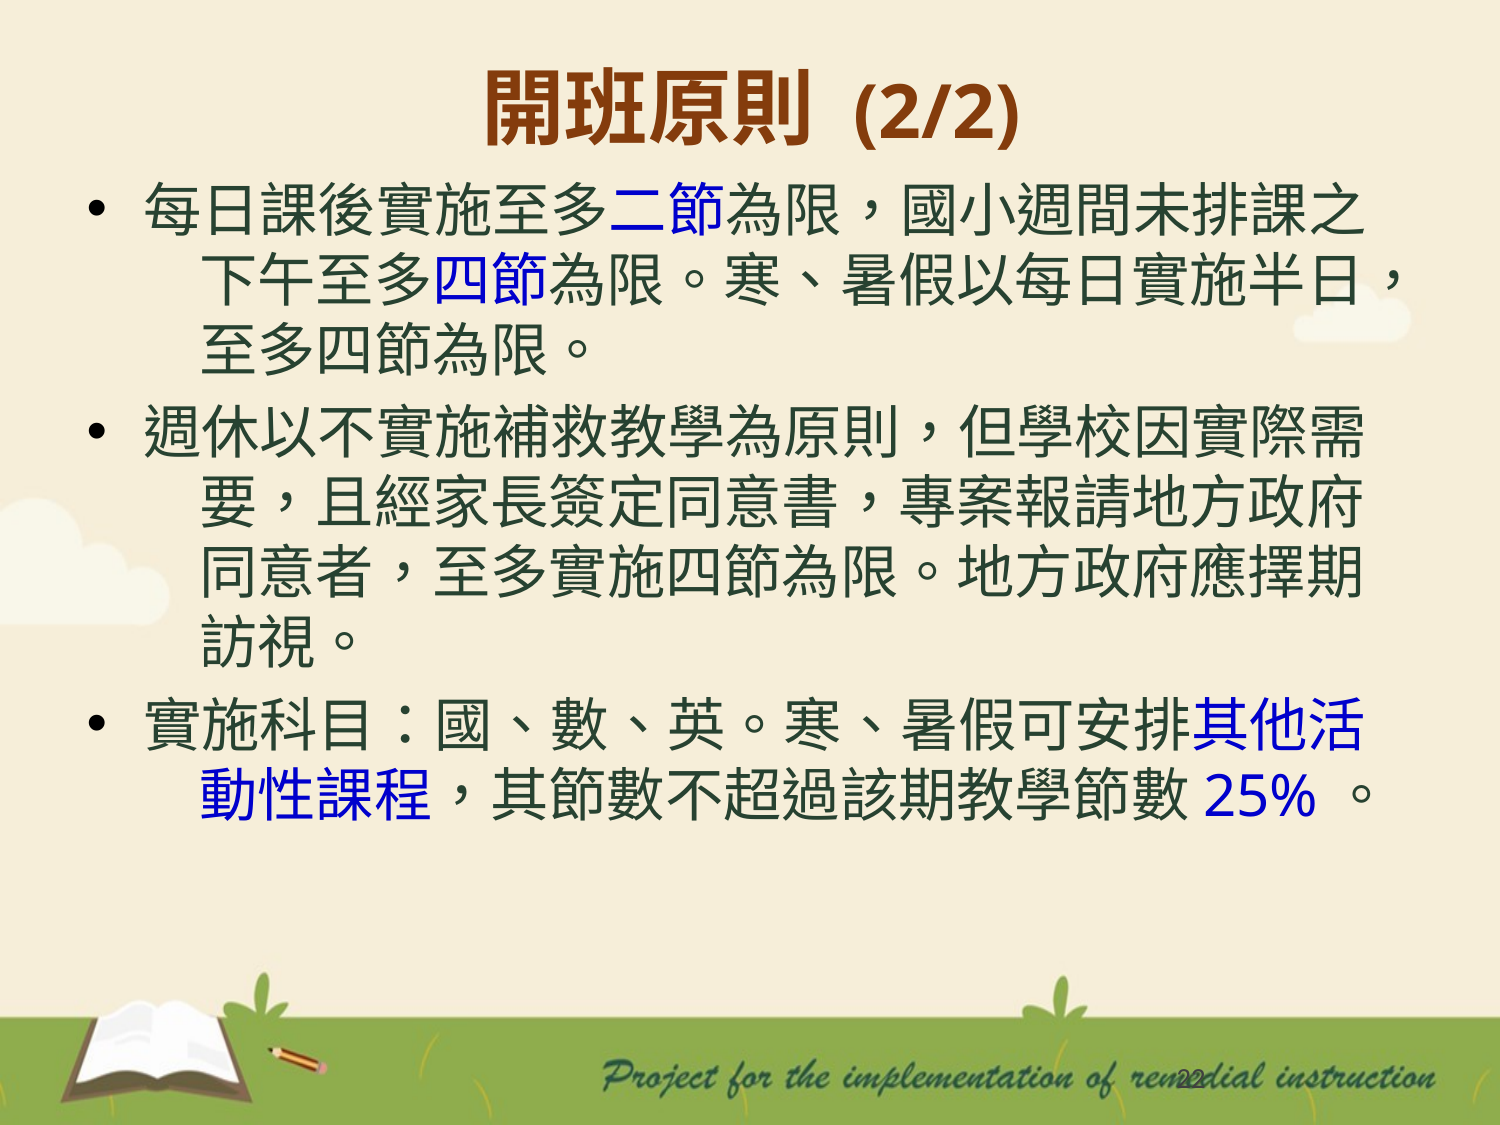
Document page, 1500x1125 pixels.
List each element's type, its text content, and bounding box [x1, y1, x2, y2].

text_box 每日課後實施至多二節為限，國小週間未排課之下午至多四節為限。寒、暑假以每日實施半日，至多四節為限。 週休以不實施補救教學為原則，但學校因實際需要，且經家長簽定同意書，專案報請地方政府同意者，至多實施四節為限。地方政府應擇期訪視。 實施科目：國、數、英。寒、暑假可安排其他活動性課程，其節數不超過該期教學節數25%。 [72, 178, 1430, 835]
text_box [1161, 1046, 1499, 1107]
title 開班原則 (2/2) [13, 45, 1491, 178]
